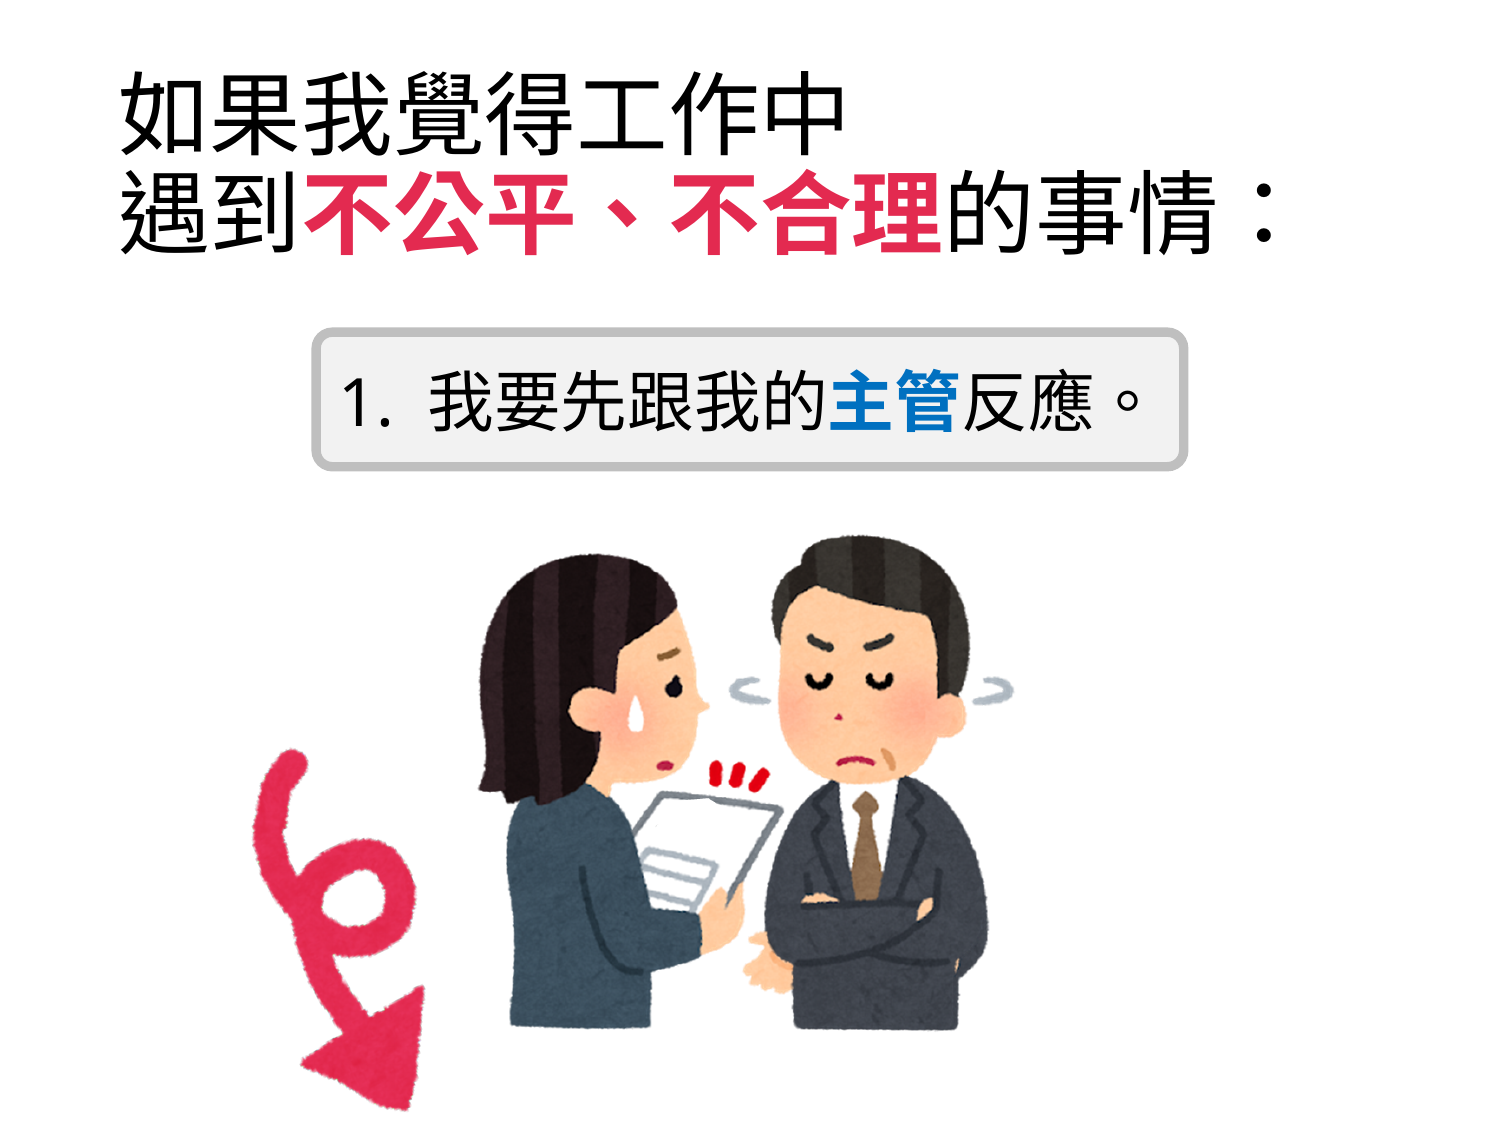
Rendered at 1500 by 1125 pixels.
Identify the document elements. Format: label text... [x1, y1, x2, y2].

title 如果我覺得工作中 遇到不公平、不合理的事情： [103, 59, 1397, 278]
picture [111, 513, 1016, 1125]
text_box 1. 我要先跟我的主管反應。 [316, 332, 1184, 467]
